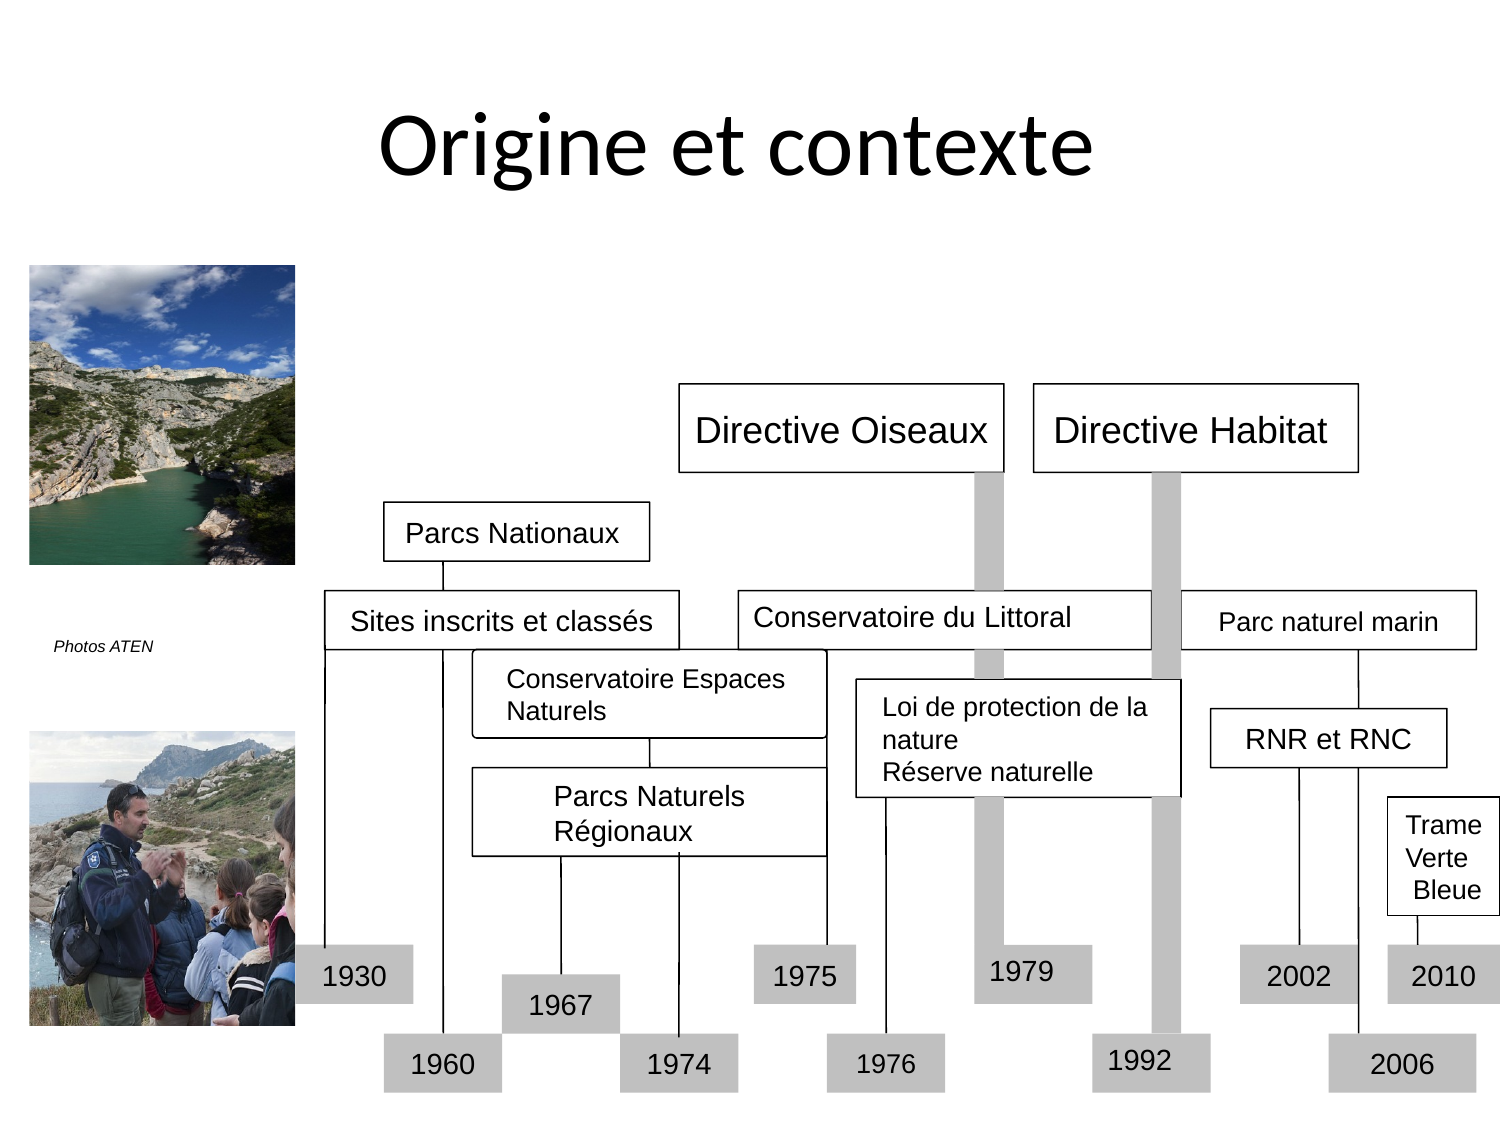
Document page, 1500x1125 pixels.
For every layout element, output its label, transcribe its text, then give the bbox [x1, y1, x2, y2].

text_box 1992 [1092, 1033, 1211, 1093]
text_box 1976 [826, 1033, 946, 1093]
text_box 1975 [753, 944, 857, 1004]
text_box [974, 649, 1004, 679]
text_box [1151, 797, 1182, 1034]
text_box Loi de protection de la nature Réserve naturelle [856, 679, 1181, 798]
text_box Photos ATEN [38, 627, 205, 663]
text_box 1974 [620, 1033, 739, 1093]
text_box Trame Verte Bleue [1387, 797, 1500, 916]
text_box Parcs Naturels Régionaux [472, 767, 826, 857]
text_box 1967 [501, 974, 621, 1034]
text_box 1930 [295, 944, 414, 1004]
picture [29, 731, 296, 1027]
text_box Parcs Nationaux [383, 502, 650, 562]
text_box RNR et RNC [1210, 708, 1447, 768]
picture [29, 265, 296, 565]
text_box Sites inscrits et classés [324, 590, 680, 650]
text_box 1960 [383, 1033, 503, 1093]
text_box Parc naturel marin [1182, 590, 1477, 650]
text_box 2010 [1387, 944, 1500, 1004]
title Origine et contexte [67, 29, 1418, 281]
text_box Conservatoire du Littoral [738, 590, 1151, 650]
text_box Directive Oiseaux [679, 383, 1004, 473]
text_box 2002 [1240, 944, 1357, 1004]
text_box 1979 [974, 944, 1093, 1004]
text_box 2006 [1328, 1033, 1477, 1093]
text_box [296, 354, 1447, 680]
text_box Conservatoire Espaces Naturels [472, 649, 826, 739]
text_box [974, 797, 1004, 945]
text_box Directive Habitat [1033, 383, 1359, 473]
